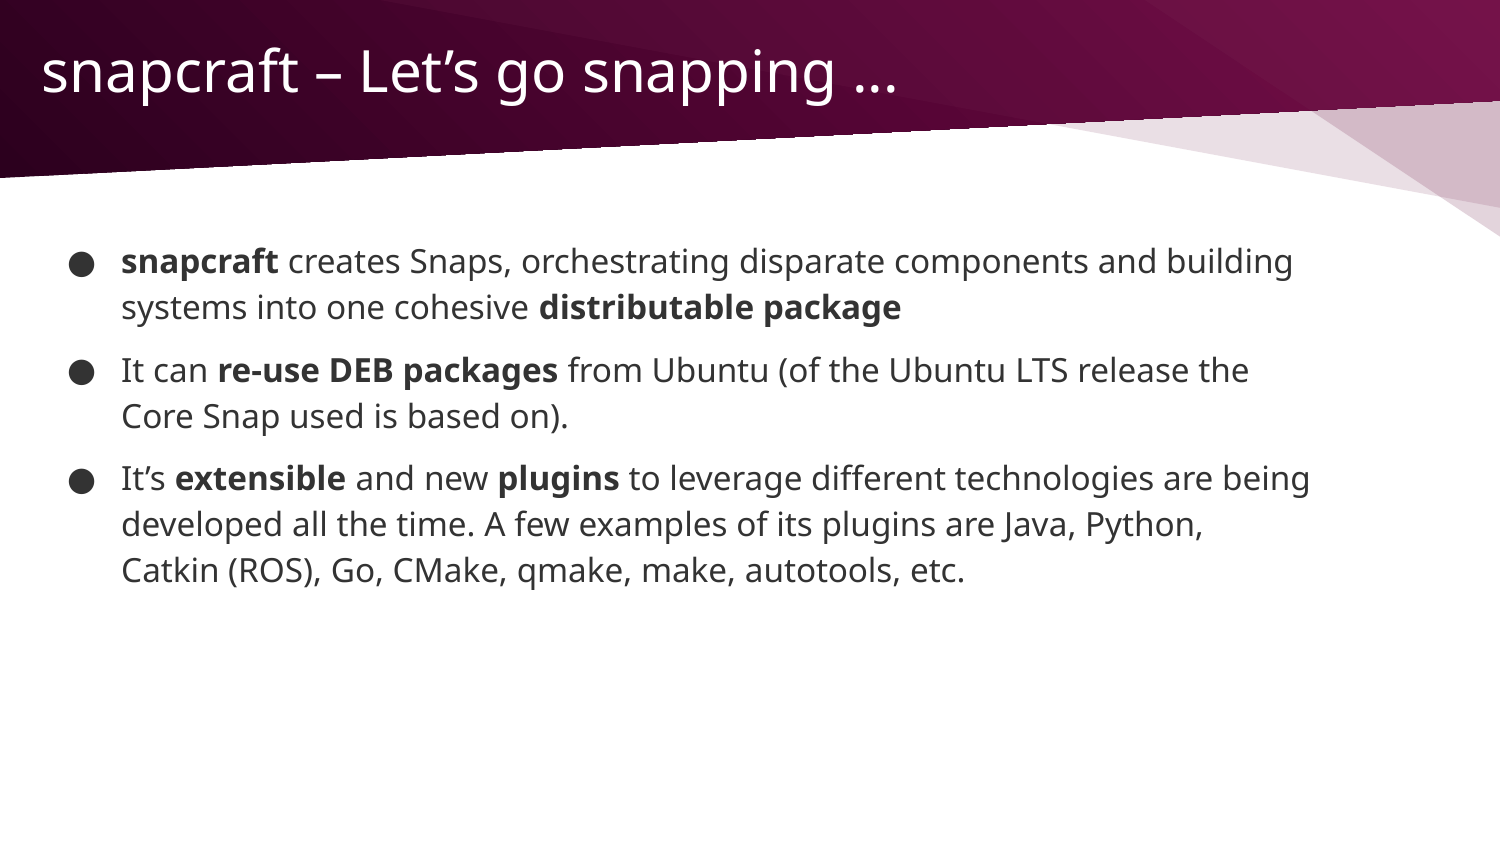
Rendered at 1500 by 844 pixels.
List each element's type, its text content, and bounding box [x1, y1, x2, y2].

title snapcraft – Let’s go snapping ... [41, 5, 1336, 134]
list snapcraft creates Snaps, orchestrating disparate components and building systems into one cohesive distributable package It can re-use DEB packages from Ubuntu (of the Ubuntu LTS release the Core Snap used is based on). It’s extensible and new plugins to leverage different technologies are being developed all the time. A few examples of its plugins are Java, Python, Catkin (ROS), Go, CMake, qmake, make, autotools, etc. [35, 229, 1324, 789]
